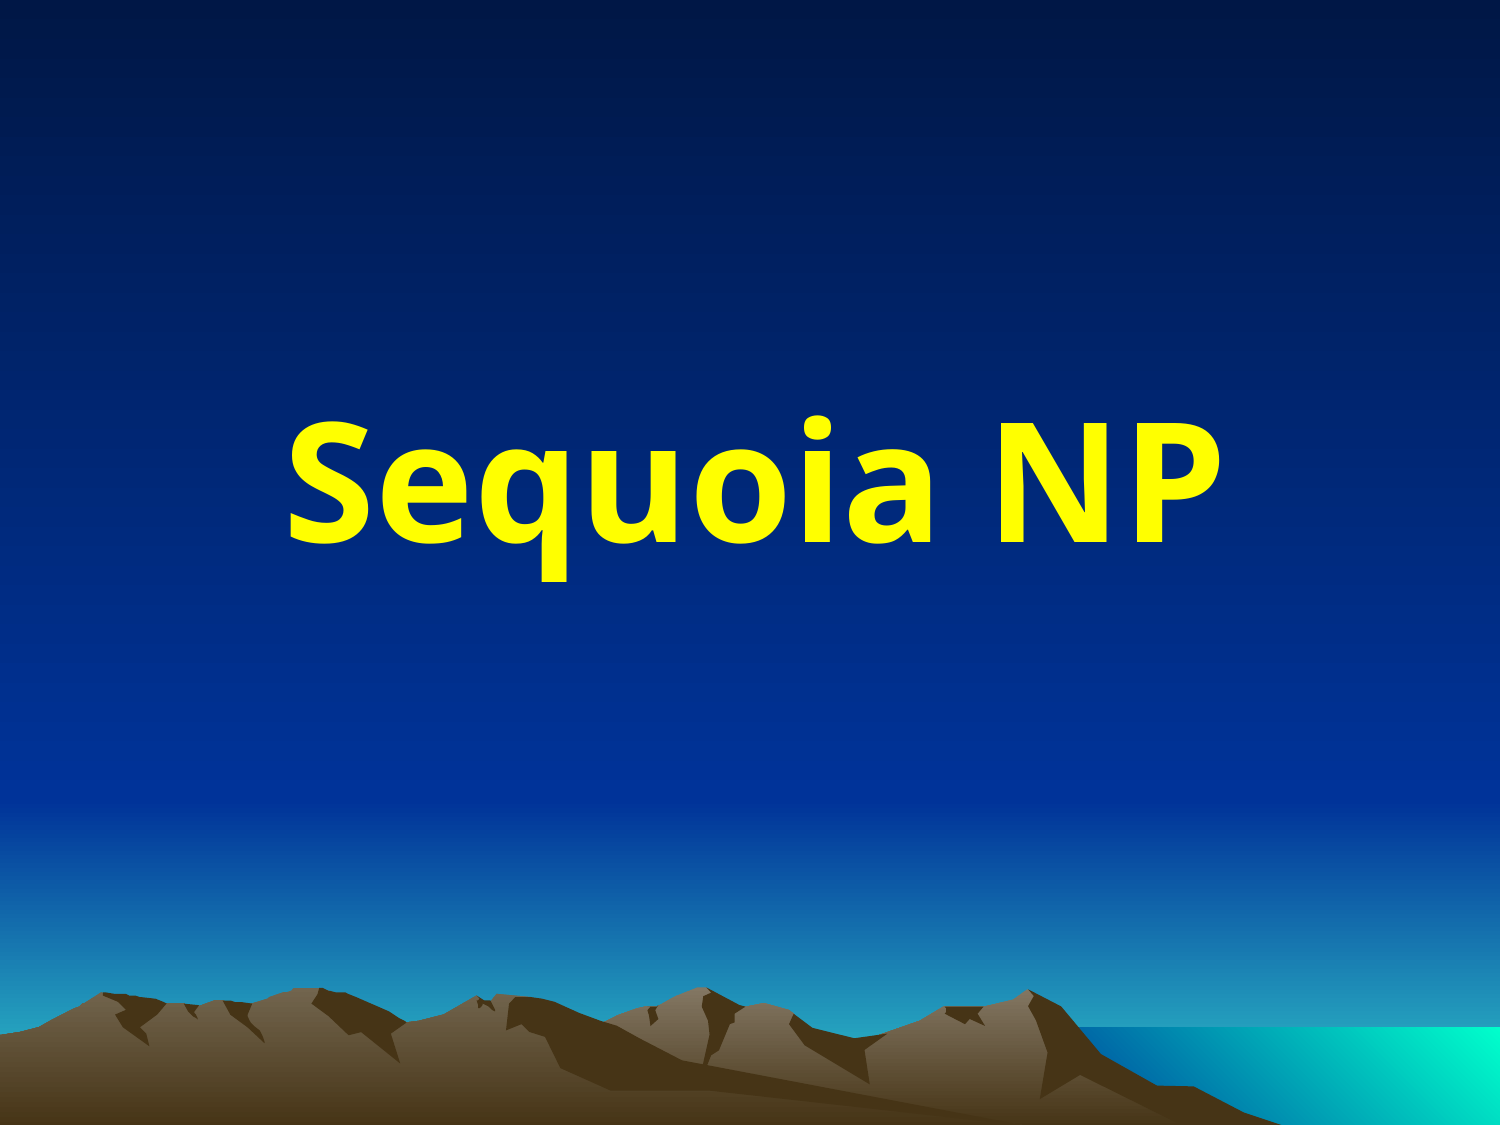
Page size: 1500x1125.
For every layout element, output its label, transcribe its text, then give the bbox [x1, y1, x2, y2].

text_box Sequoia NP [147, 368, 1365, 758]
